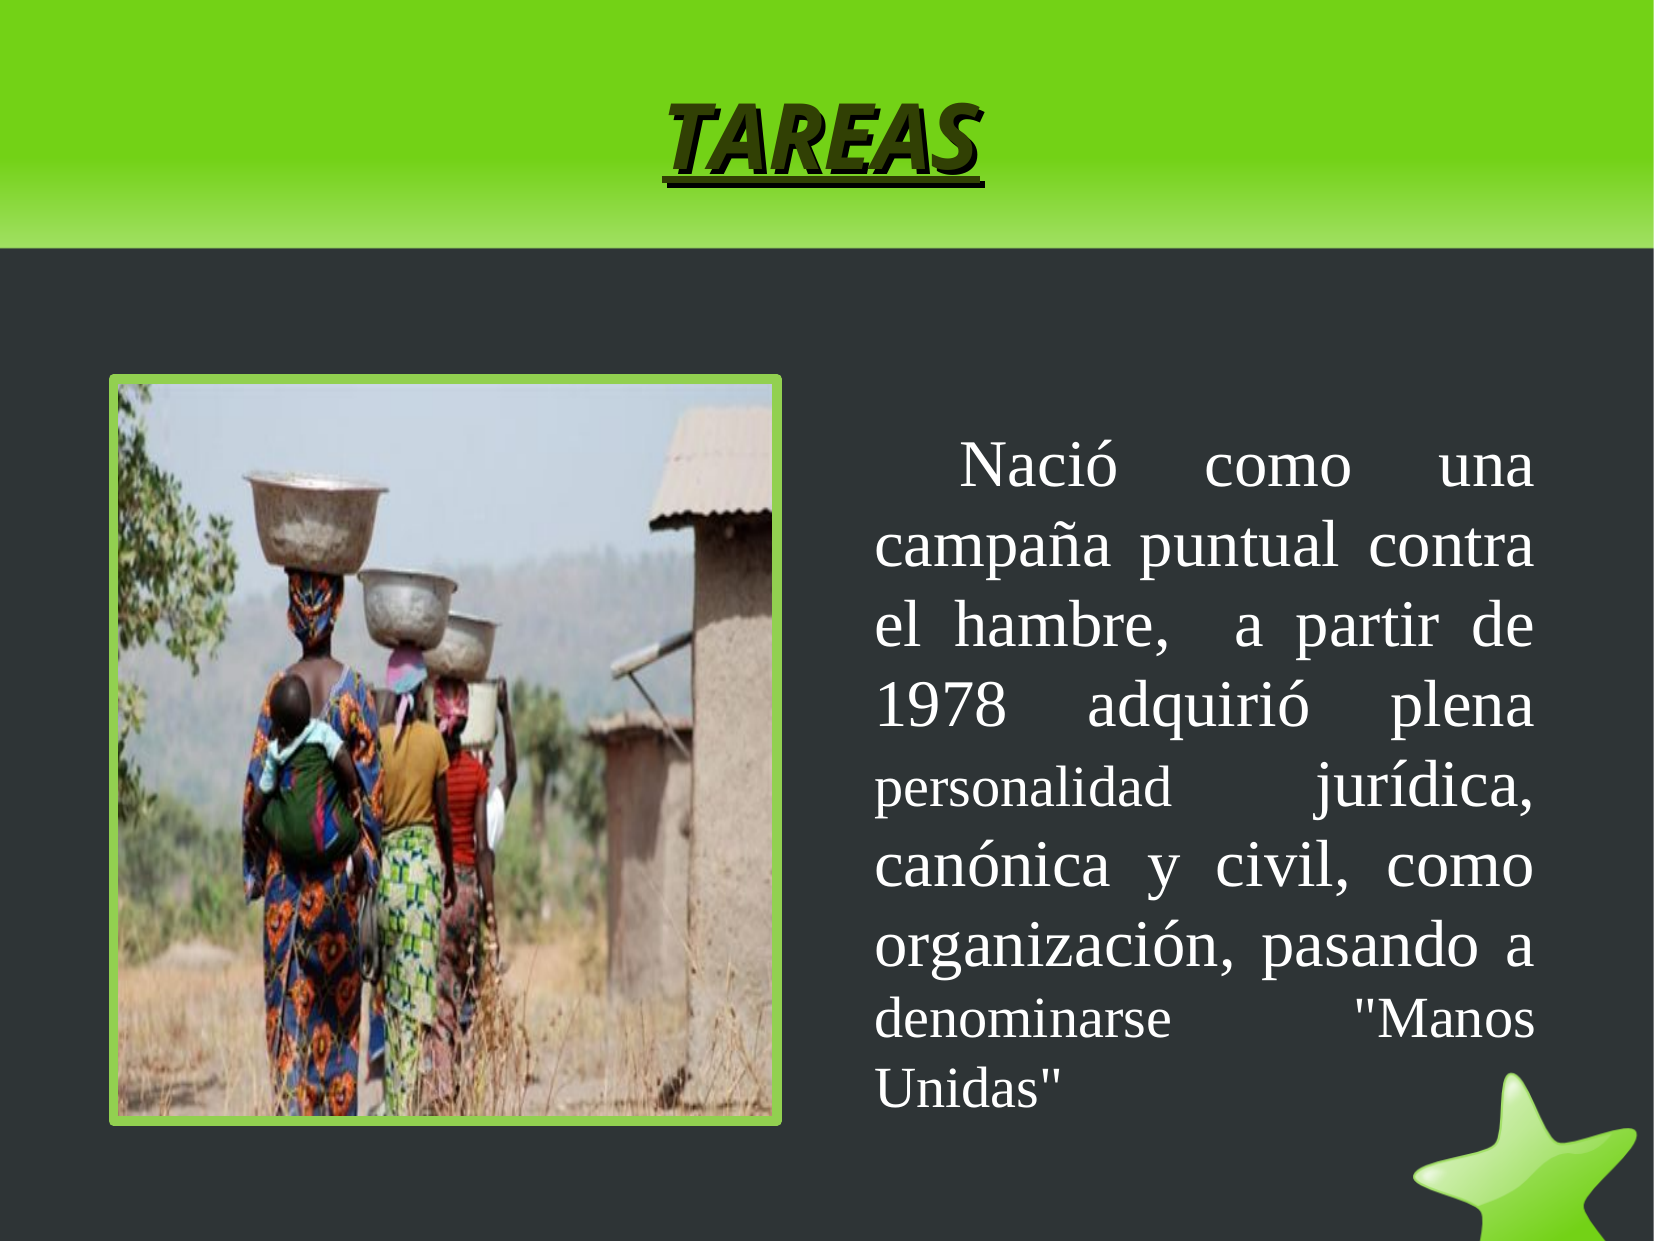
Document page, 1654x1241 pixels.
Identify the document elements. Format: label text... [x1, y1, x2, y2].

picture [118, 383, 773, 1117]
list Nació como una campaña puntual contra el hambre, a partir de 1978 adquirió plena personalidad jurídica, canónica y civil, como organización, pasando a denominarse "Manos Unidas" [838, 419, 1571, 1152]
title TAREAS [76, 36, 1565, 229]
